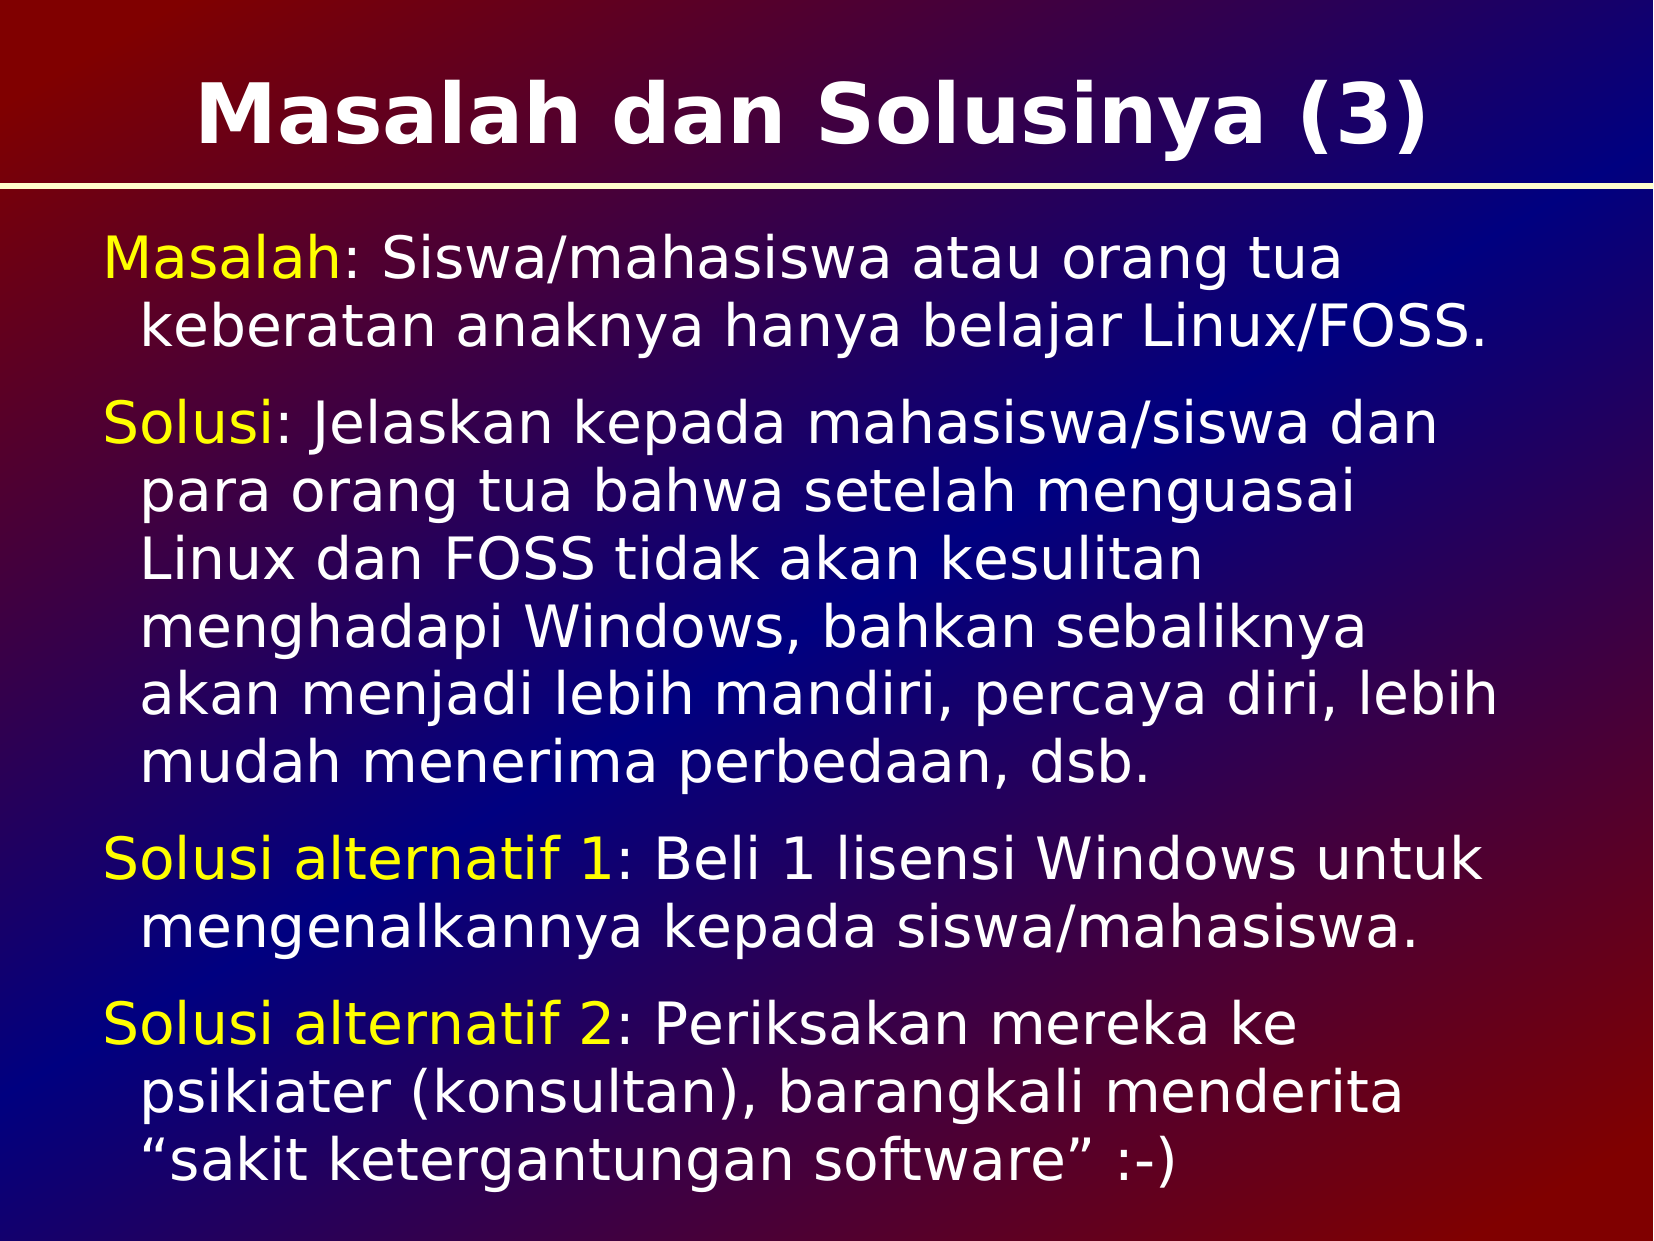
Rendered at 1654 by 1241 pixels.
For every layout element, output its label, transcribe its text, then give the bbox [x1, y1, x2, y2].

title Masalah dan Solusinya (3) [75, 19, 1551, 211]
list Masalah: Siswa/mahasiswa atau orang tua keberatan anaknya hanya belajar Linux/FOSS. Solusi: Jelaskan kepada mahasiswa/siswa dan para orang tua bahwa setelah menguasai Linux dan FOSS tidak akan kesulitan menghadapi Windows, bahkan sebaliknya akan menjadi lebih mandiri, percaya diri, lebih mudah menerima perbedaan, dsb. Solusi alternatif 1: Beli 1 lisensi Windows untuk mengenalkannya kepada siswa/mahasiswa. Solusi alternatif 2: Periksakan mereka ke psikiater (konsultan), barangkali menderita “sakit ketergantungan software” :-) [64, 224, 1526, 1195]
